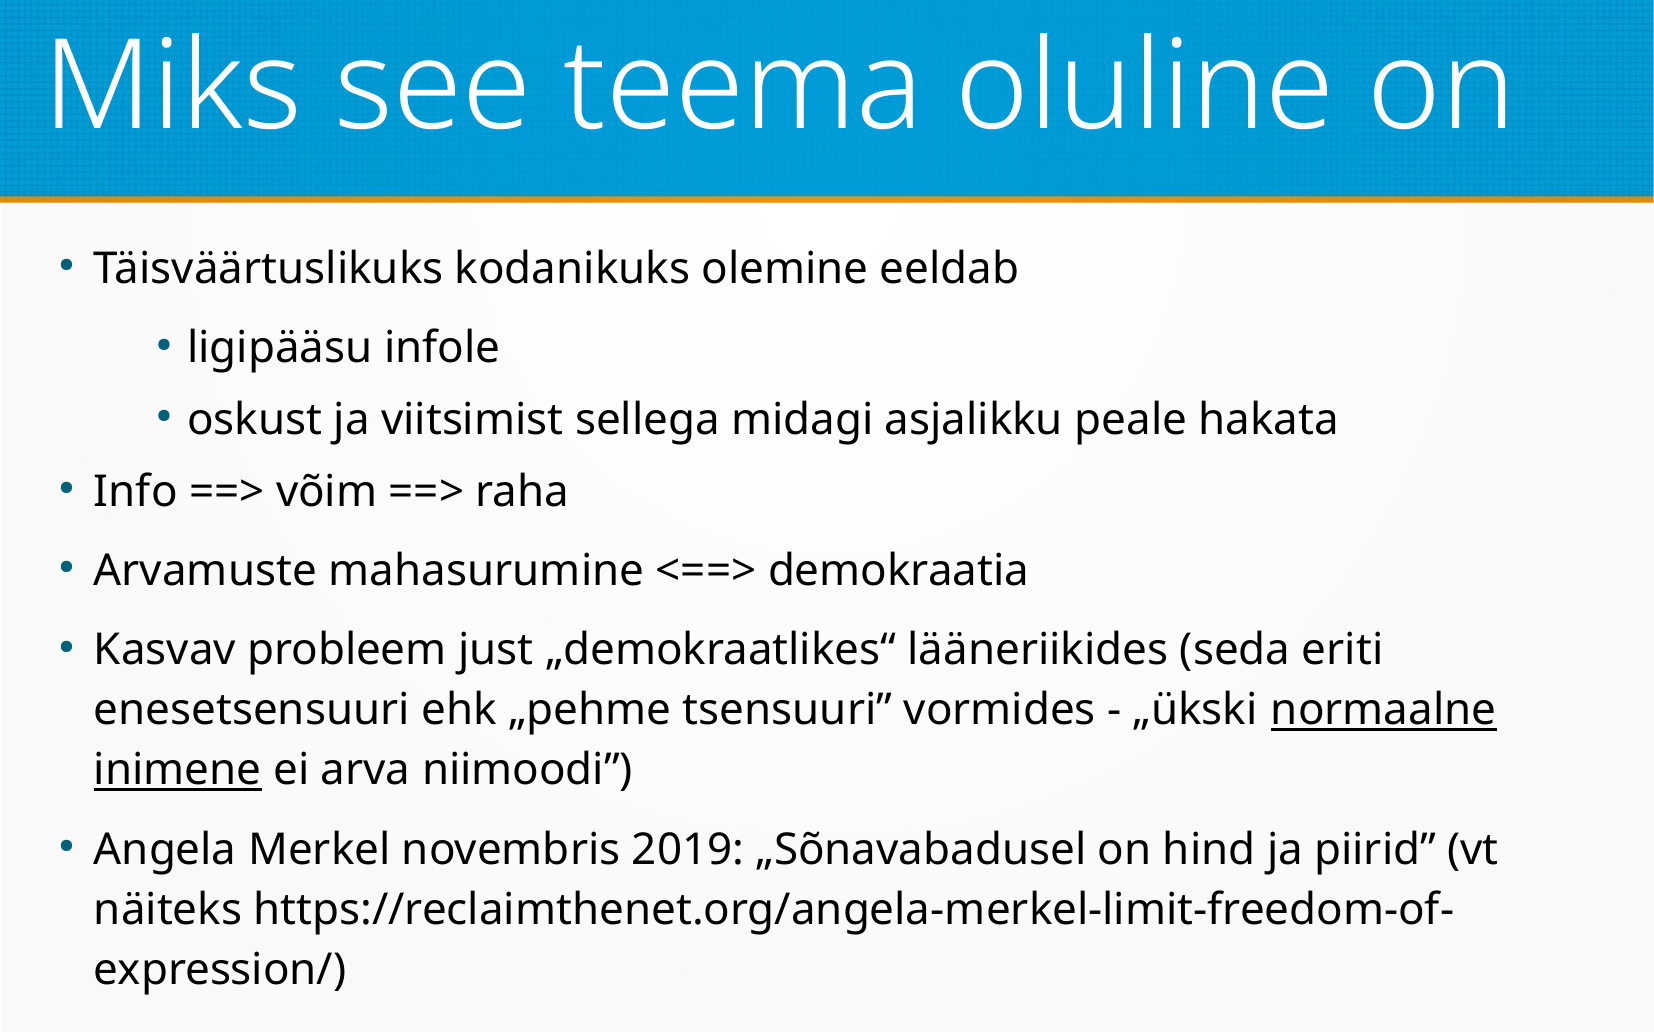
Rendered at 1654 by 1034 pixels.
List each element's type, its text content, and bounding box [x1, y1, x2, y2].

title Miks see teema oluline on [43, 0, 1619, 166]
picture [0, 195, 1654, 1034]
list Täisväärtuslikuks kodanikuks olemine eeldab ligipääsu infole oskust ja viitsimist sellega midagi asjalikku peale hakata Info ==> võim ==> raha Arvamuste mahasurumine <==> demokraatia Kasvav probleem just „demokraatlikes“ lääneriikides (seda eriti enesetsensuuri ehk „pehme tsensuuri” vormides - „ükski normaalne inimene ei arva niimoodi”) Angela Merkel novembris 2019: „Sõnavabadusel on hind ja piirid” (vt näiteks https://reclaimthenet.org/angela-merkel-limit-freedom-of-expression/) [47, 236, 1607, 1002]
